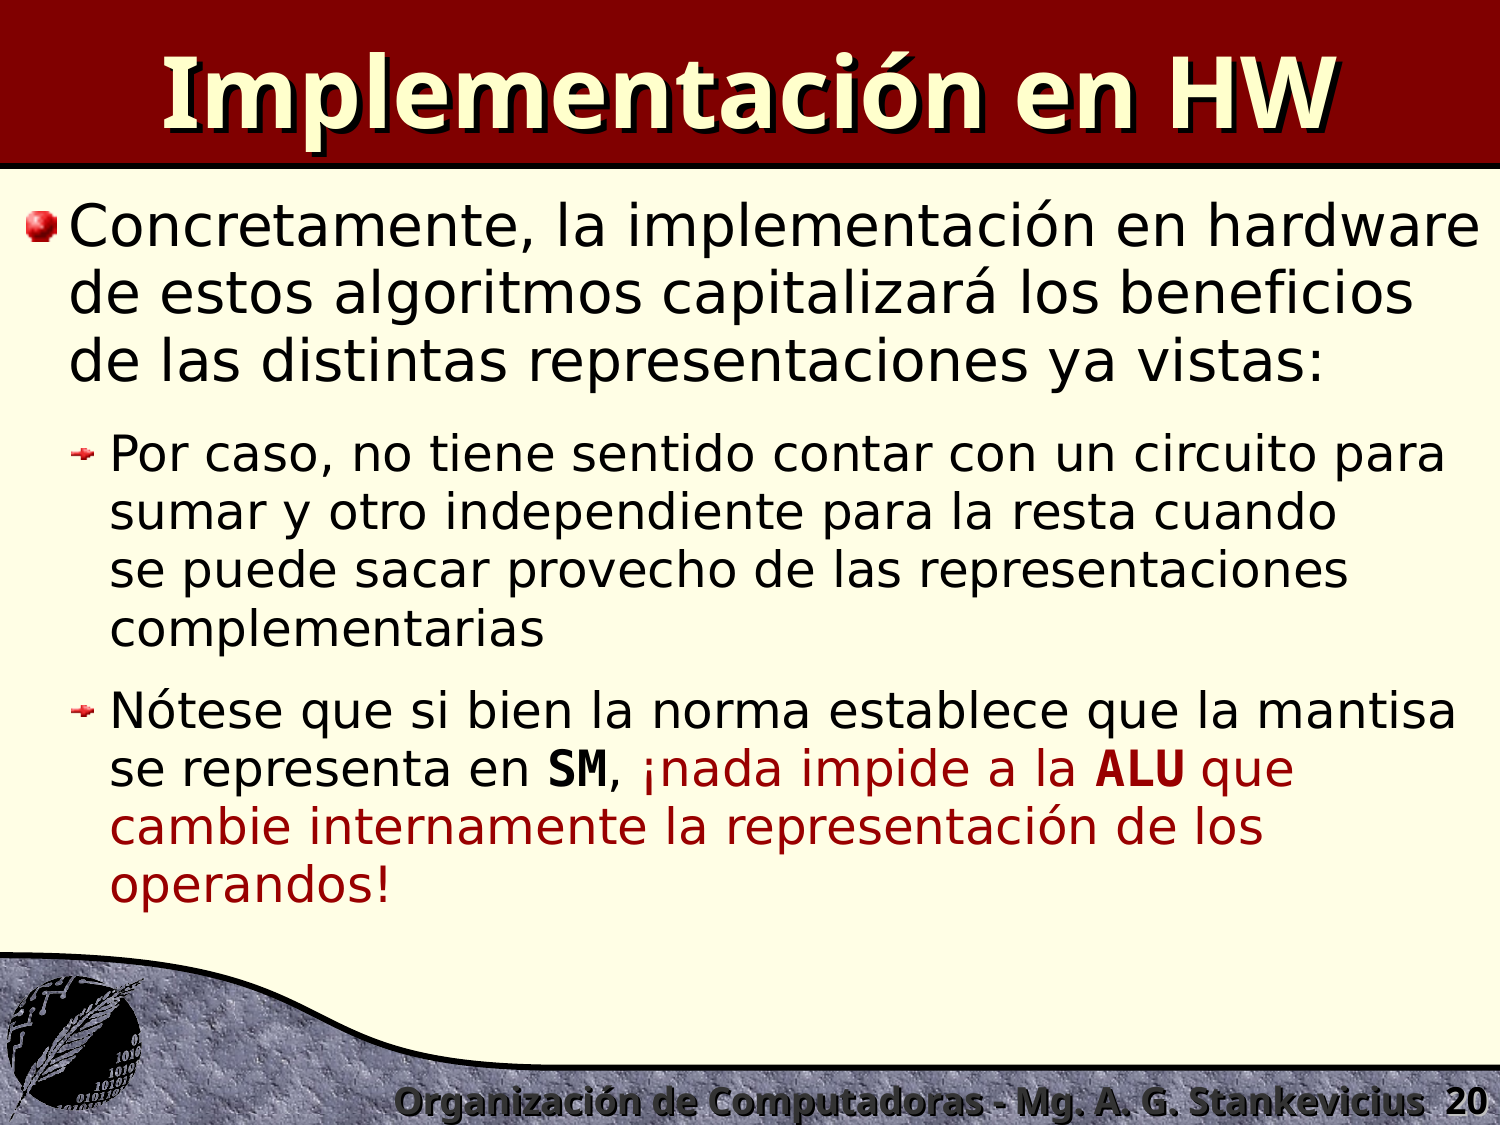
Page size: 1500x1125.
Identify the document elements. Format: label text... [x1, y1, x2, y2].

title Implementación en HW [15, 5, 1485, 160]
picture [0, 959, 1500, 1125]
picture [1058, 1100, 1065, 1110]
picture [448, 1100, 455, 1110]
picture [802, 1100, 806, 1110]
list Concretamente, la implementación en hardware de estos algoritmos capitalizará los beneficios de las distintas representaciones ya vistas: Por caso, no tiene sentido contar con un circuito para sumar y otro independiente para la resta cuando se puede sacar provecho de las representaciones complementarias Nótese que si bien la norma establece que la mantisa se representa en SM, ¡nada impide a la ALU que cambie internamente la representación de los operandos! [11, 192, 1486, 935]
